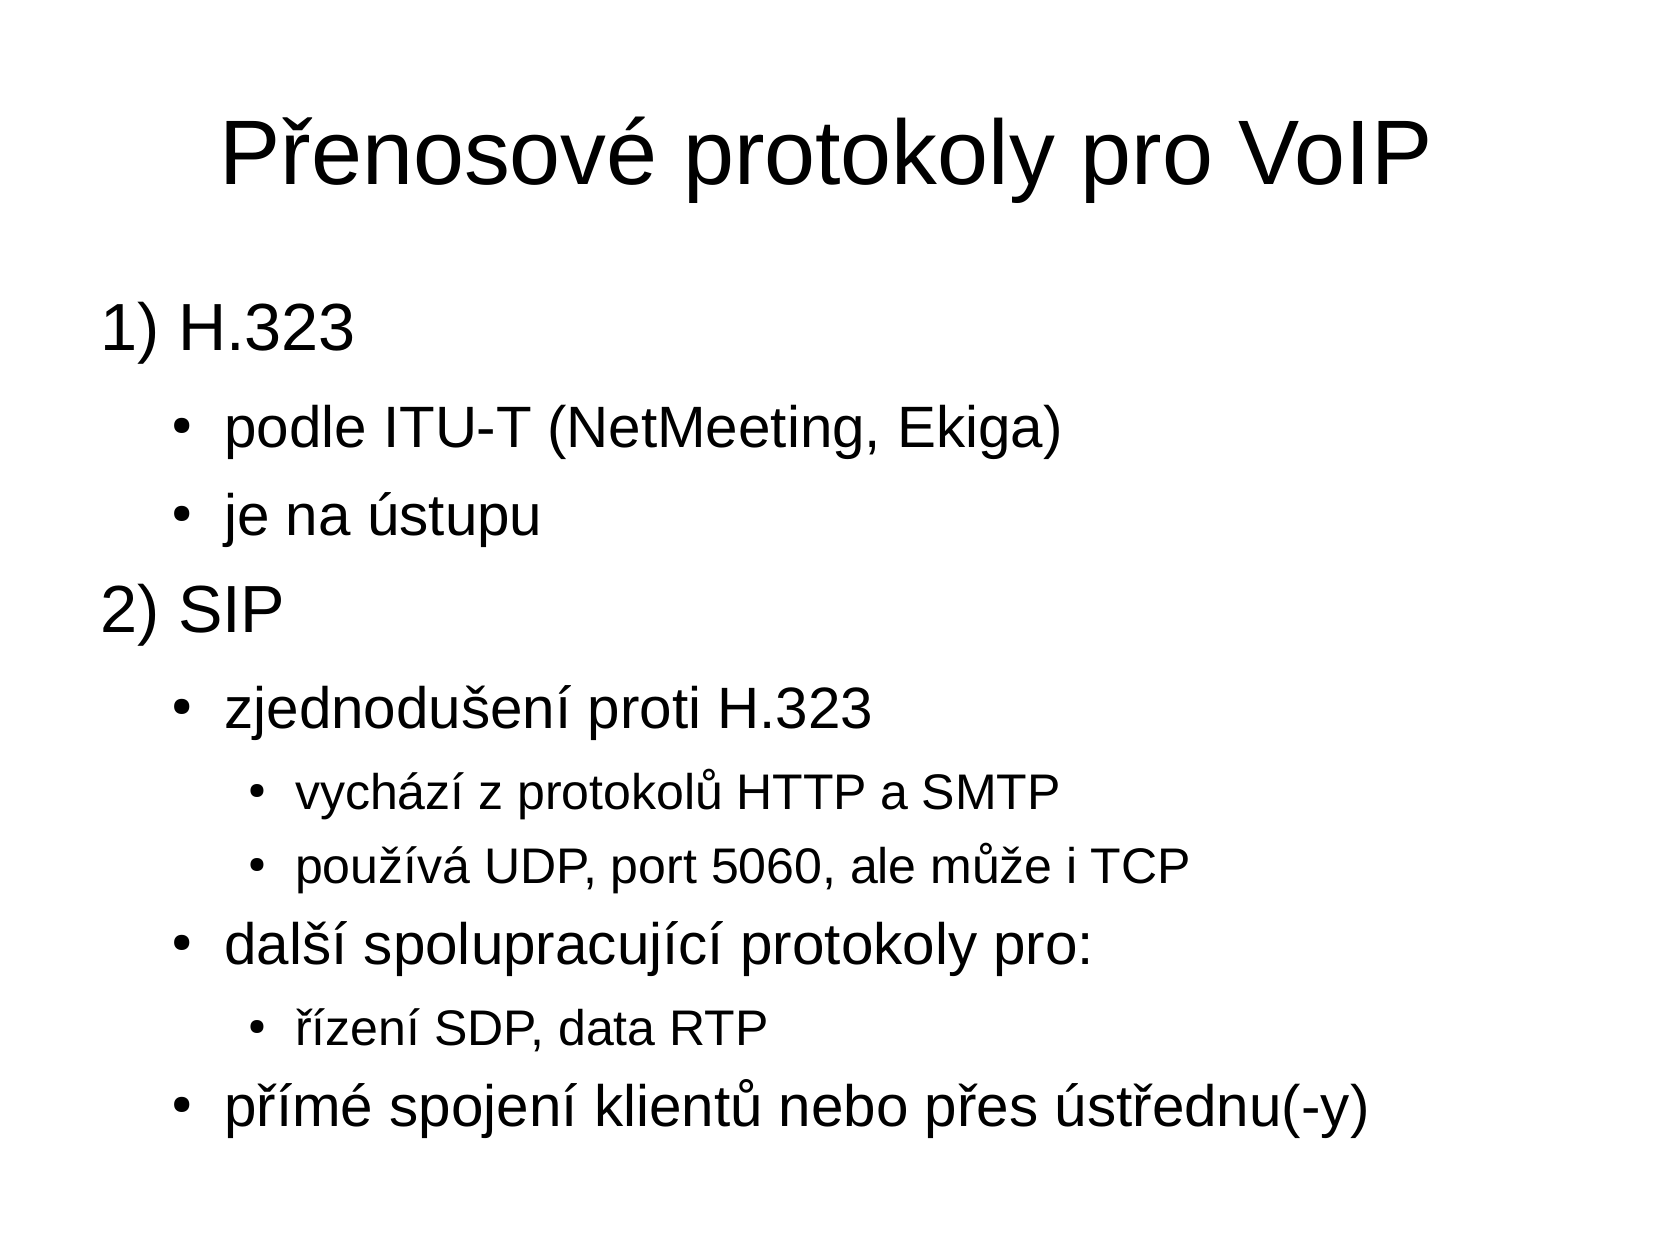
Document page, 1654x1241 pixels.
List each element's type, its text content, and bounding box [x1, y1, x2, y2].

title Přenosové protokoly pro VoIP [82, 49, 1571, 257]
list H.323 podle ITU-T (NetMeeting, Ekiga) je na ústupu SIP zjednodušení proti H.323 vychází z protokolů HTTP a SMTP používá UDP, port 5060, ale může i TCP další spolupracující protokoly pro: řízení SDP, data RTP přímé spojení klientů nebo přes ústřednu(-y) [82, 290, 1571, 1152]
